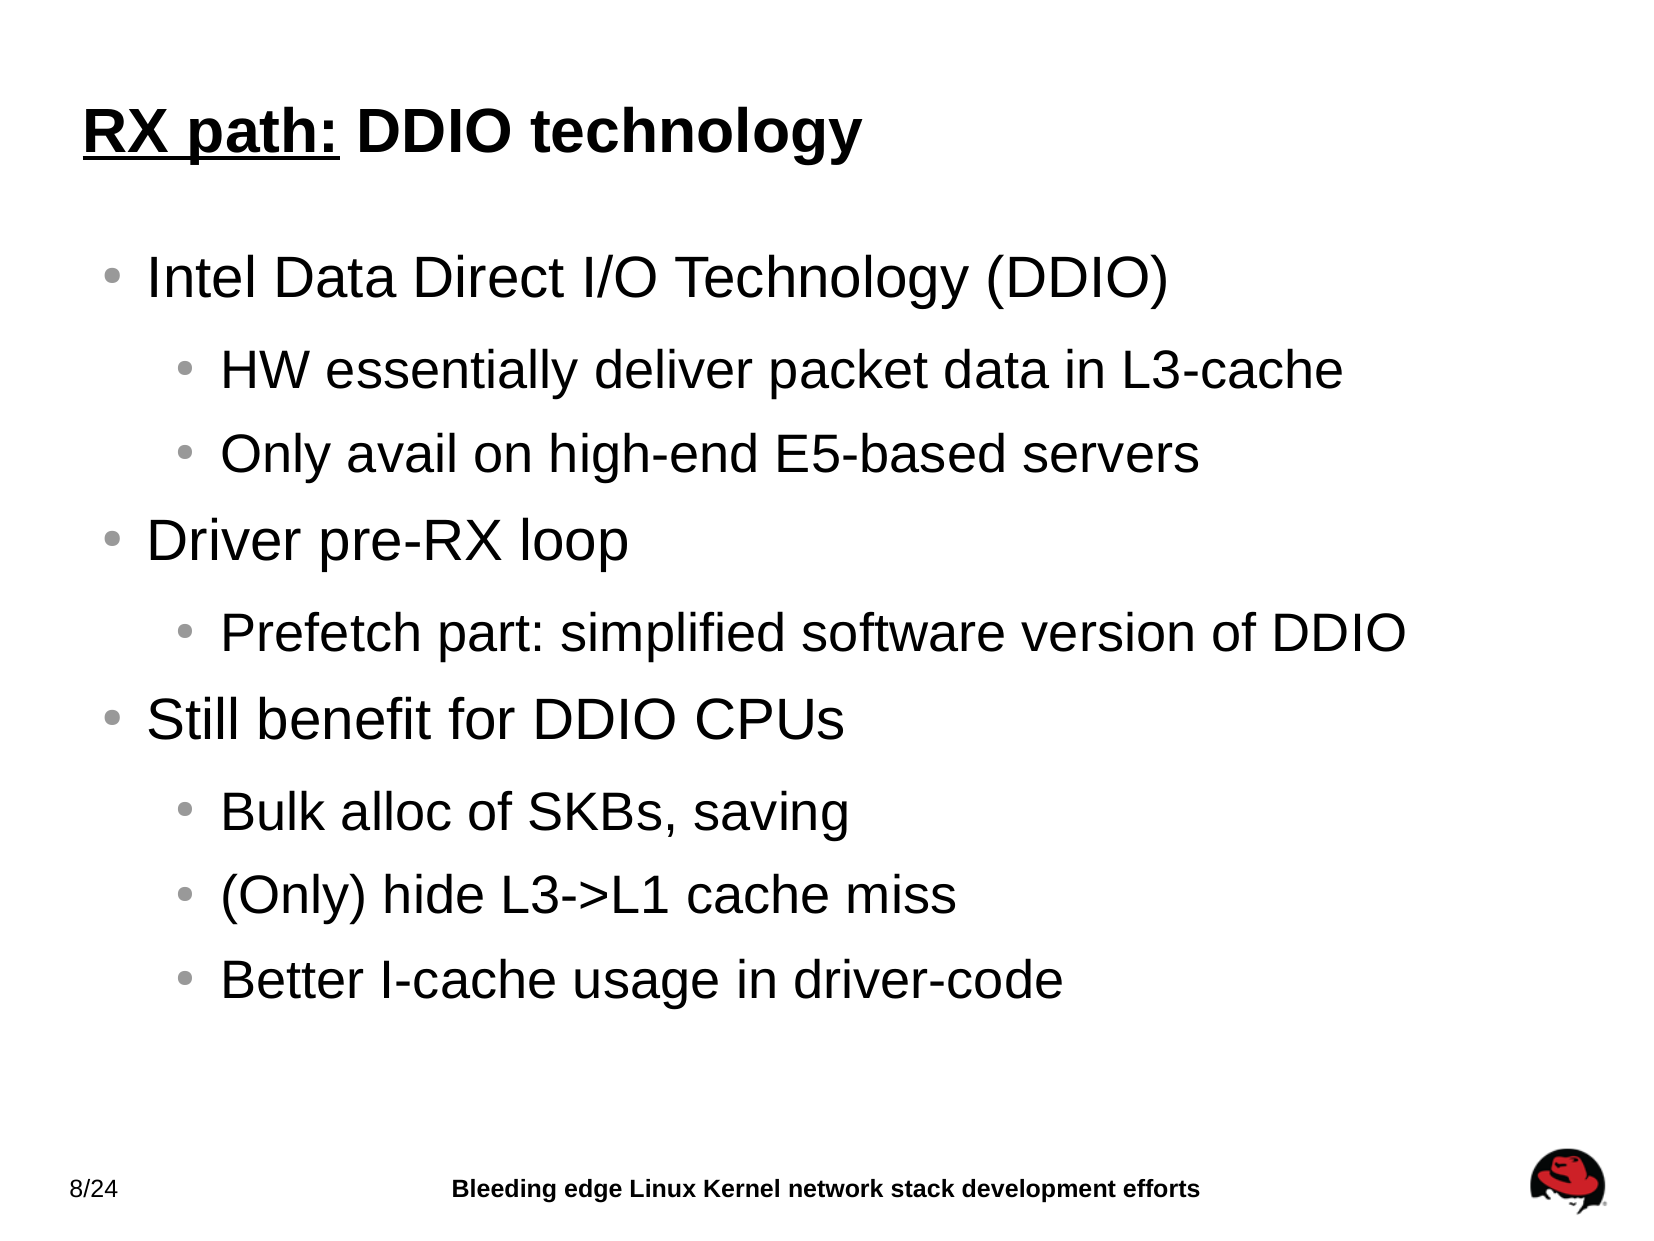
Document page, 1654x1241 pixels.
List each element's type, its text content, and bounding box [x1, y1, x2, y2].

list Intel Data Direct I/O Technology (DDIO) HW essentially deliver packet data in L3-cache Only avail on high-end E5-based servers Driver pre-RX loop Prefetch part: simplified software version of DDIO Still benefit for DDIO CPUs Bulk alloc of SKBs, saving (Only) hide L3->L1 cache miss Better I-cache usage in driver-code [86, 244, 1576, 1039]
picture [1529, 1146, 1613, 1224]
text_box [82, 37, 1571, 226]
